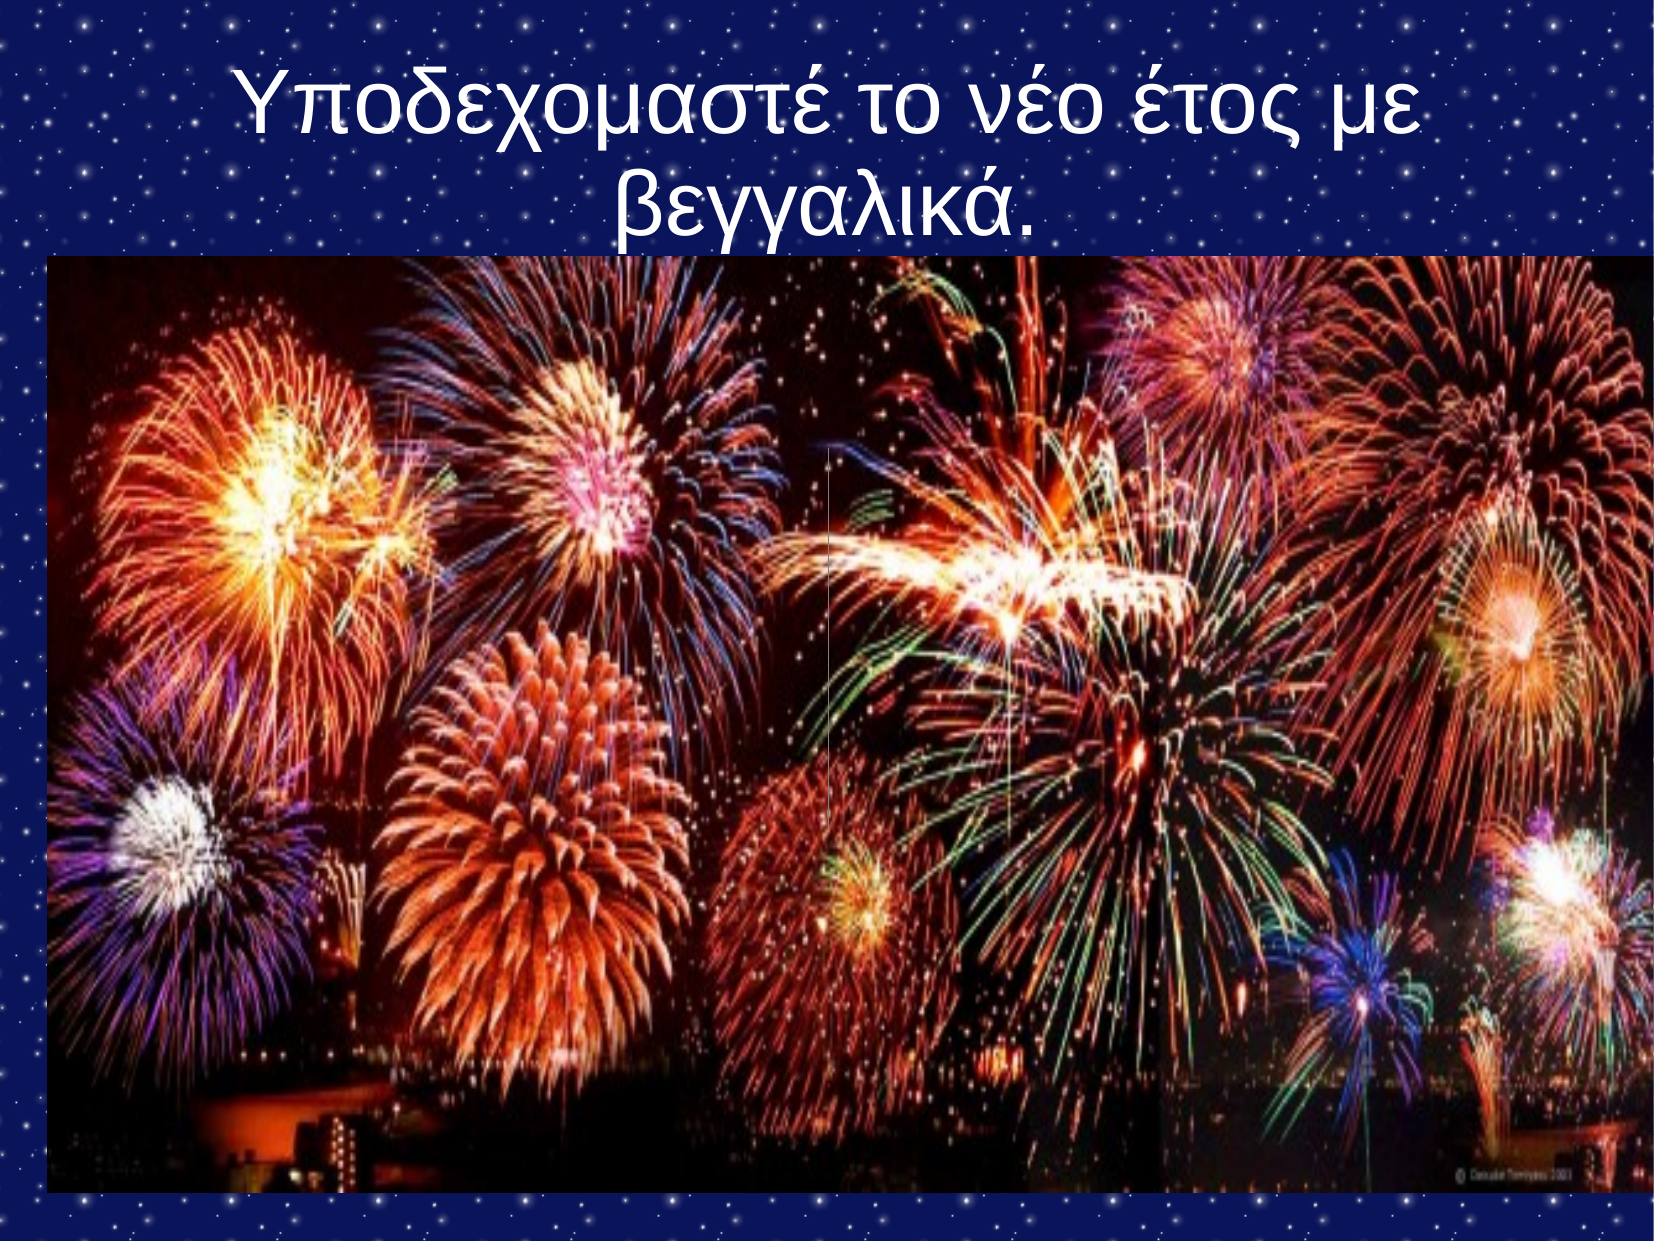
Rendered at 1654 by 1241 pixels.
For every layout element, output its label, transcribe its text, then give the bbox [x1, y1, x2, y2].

title Υποδεχομαστέ το νέο έτος με βεγγαλικά. [82, 49, 1571, 256]
picture [0, 0, 1654, 1241]
